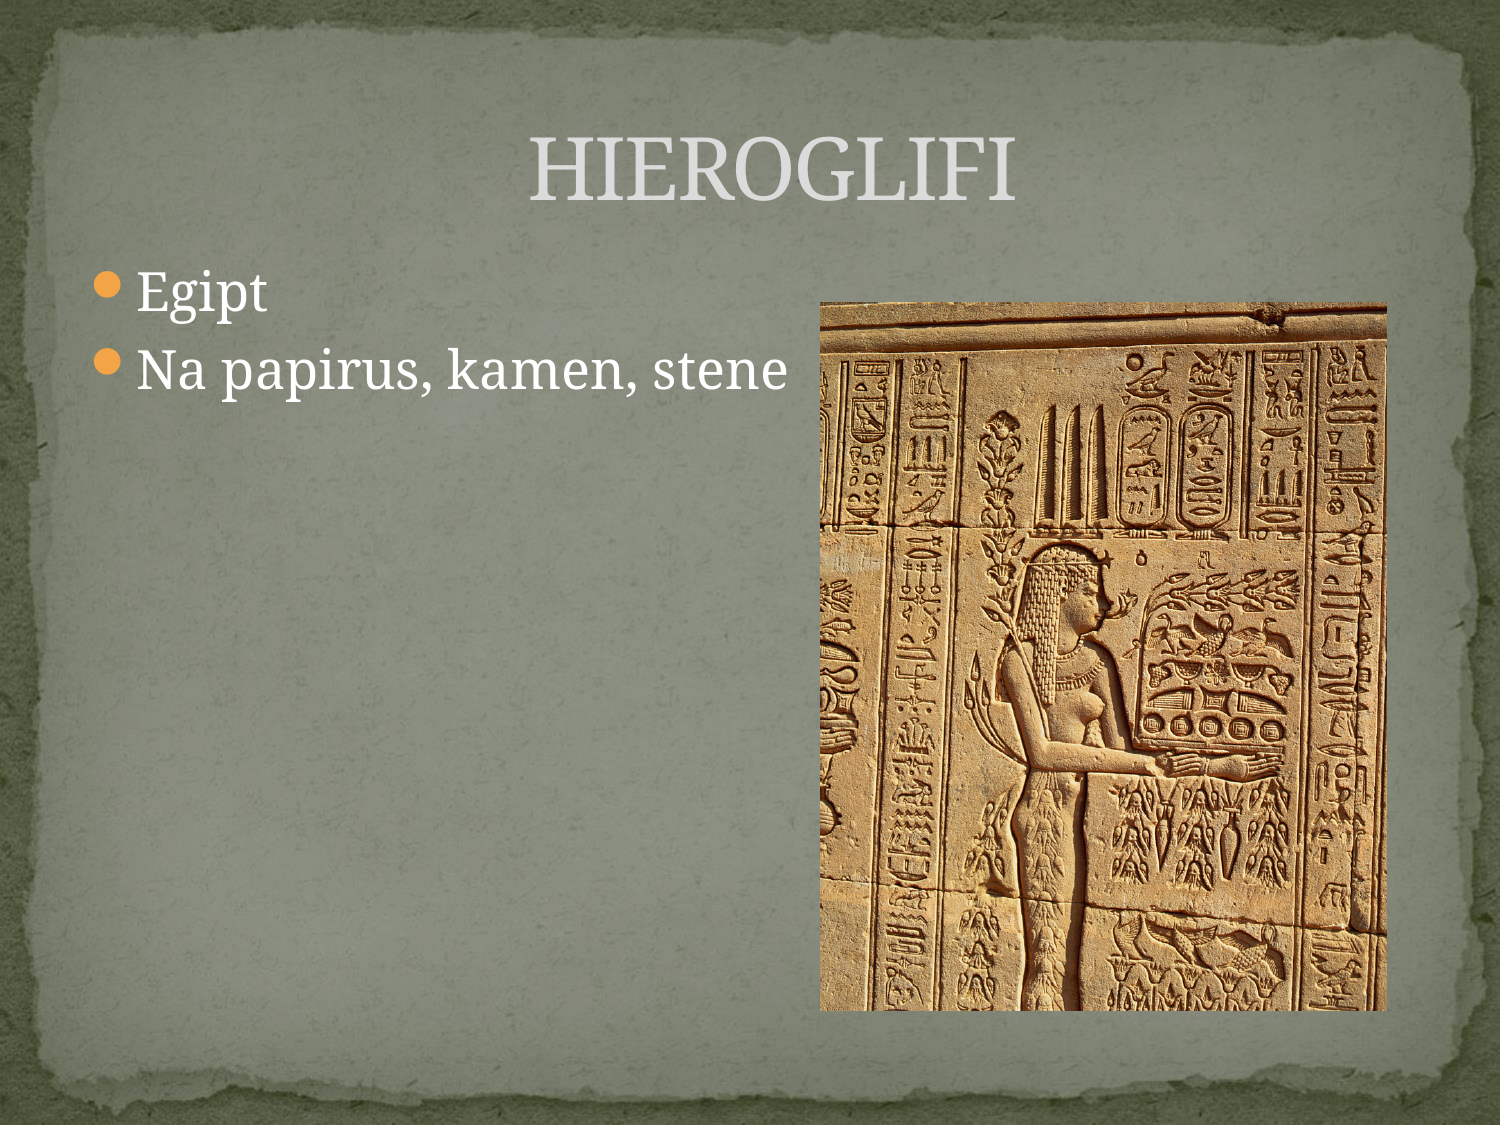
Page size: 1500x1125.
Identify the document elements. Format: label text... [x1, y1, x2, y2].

picture [0, 0, 1500, 1125]
list Egipt Na papirus, kamen, stene [75, 249, 1425, 1000]
title HIEROGLIFI [75, 24, 1425, 225]
